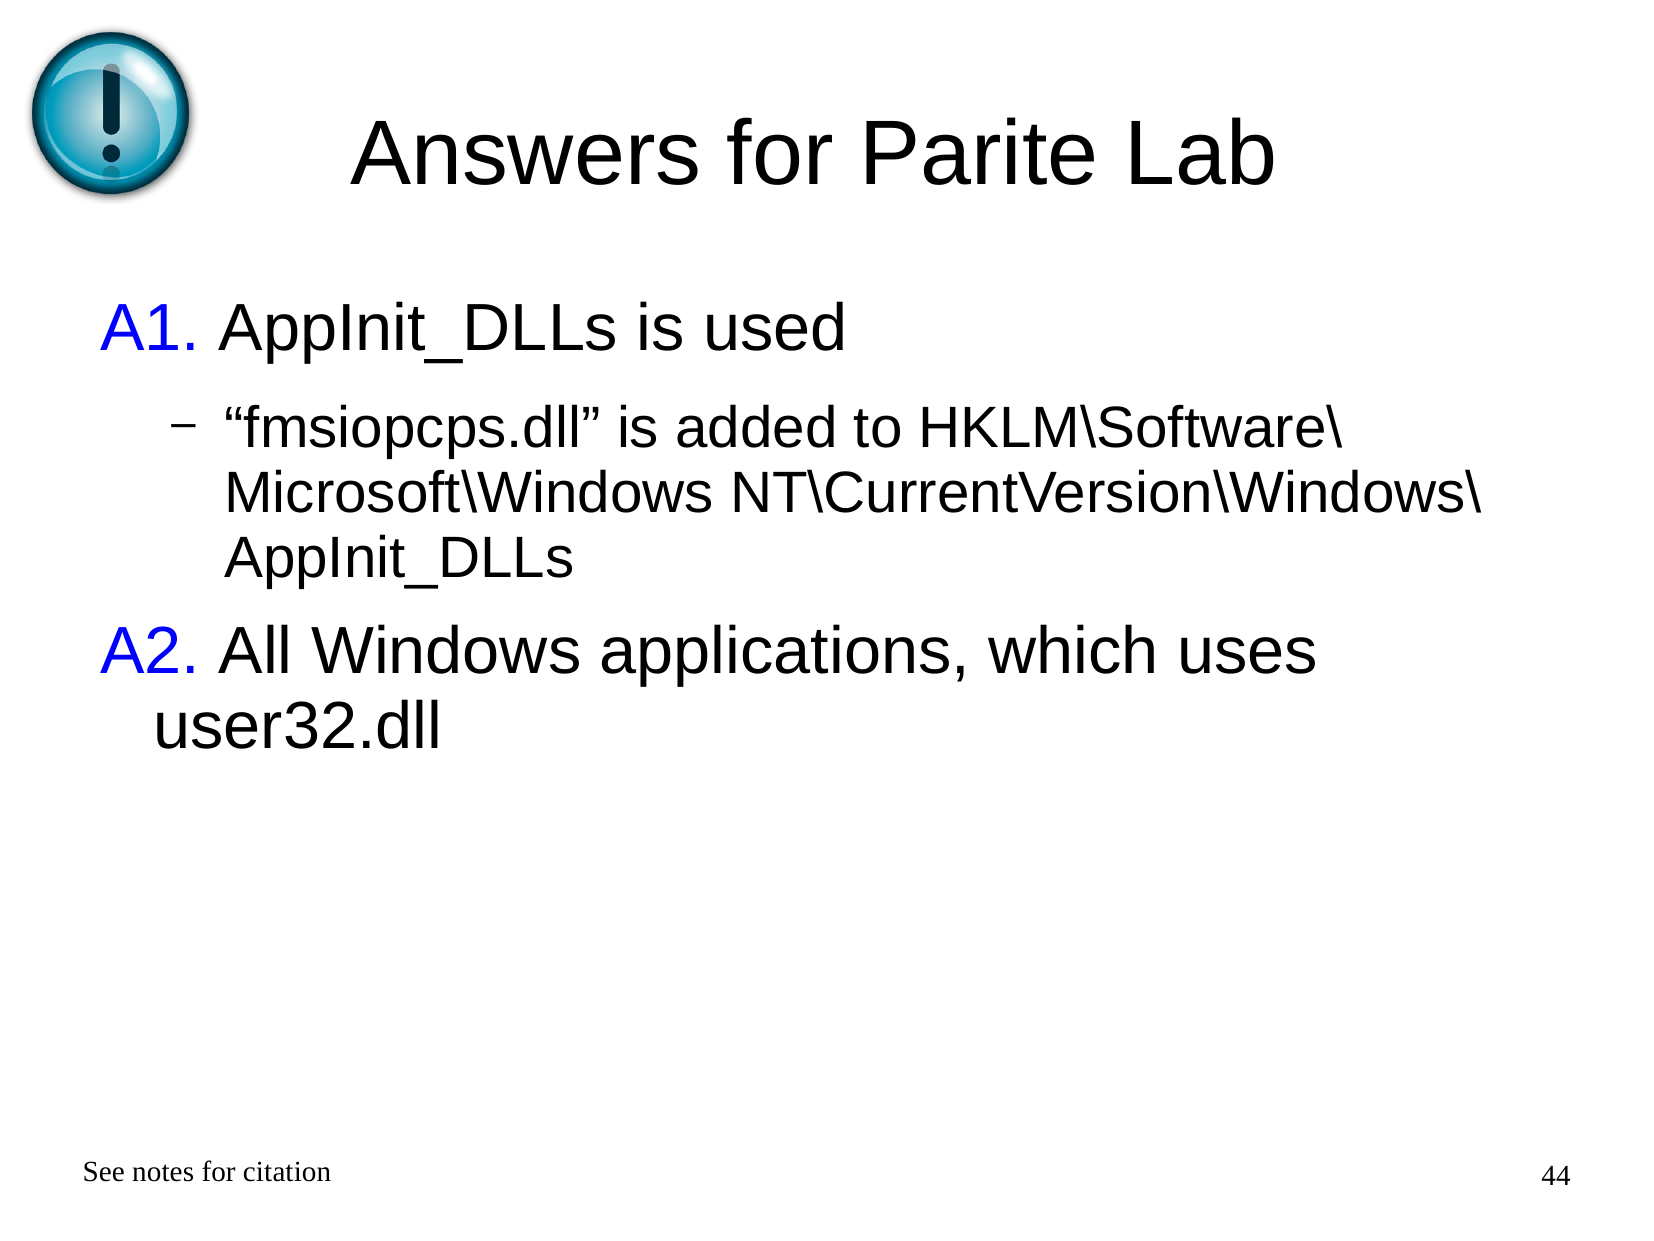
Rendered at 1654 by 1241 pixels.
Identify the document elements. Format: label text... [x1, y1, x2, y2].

picture [20, 23, 201, 204]
title Answers for Parite Lab [82, 49, 1571, 257]
list AppInit_DLLs is used “fmsiopcps.dll” is added to HKLM\Software\Microsoft\Windows NT\CurrentVersion\Windows\AppInit_DLLs All Windows applications, which uses user32.dll [82, 290, 1576, 1126]
